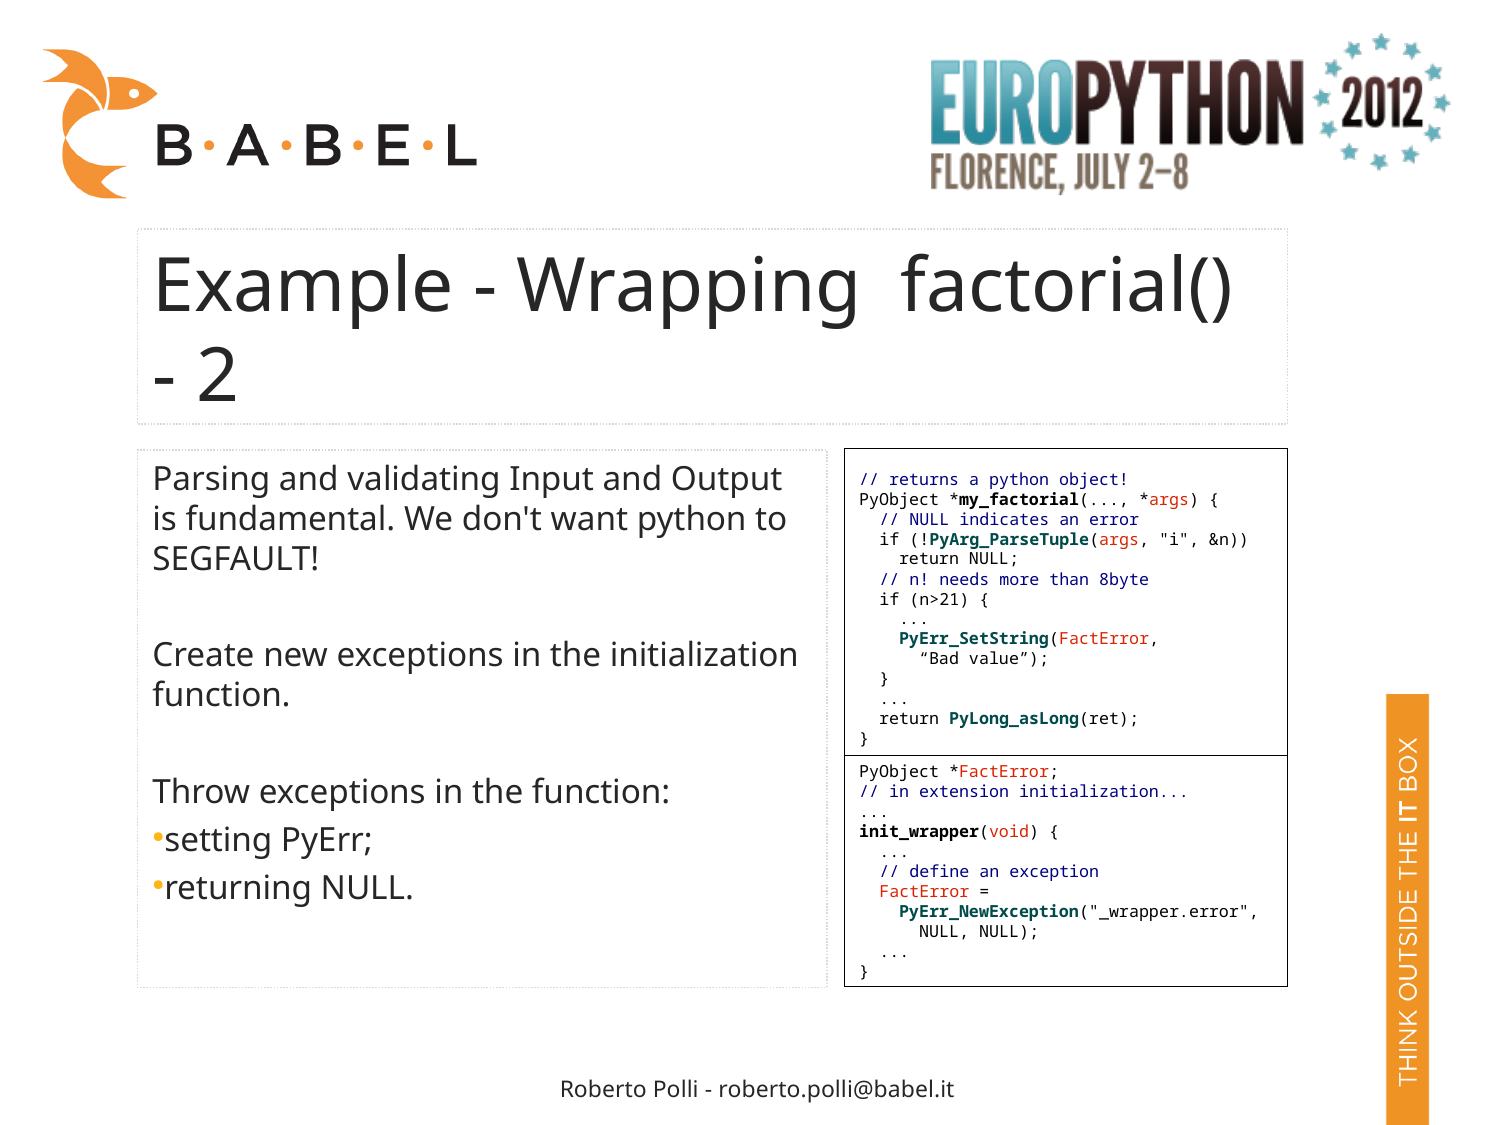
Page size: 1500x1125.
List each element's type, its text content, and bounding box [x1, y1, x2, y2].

picture [931, 29, 1463, 207]
text_box PyObject *FactError; // in extension initialization... ... init_wrapper(void) { ... // define an exception FactError = PyErr_NewException("_wrapper.error", NULL, NULL); ... } [844, 755, 1288, 987]
picture [37, 37, 515, 222]
title Example - Wrapping factorial() - 2 [137, 232, 1288, 421]
picture [1379, 687, 1434, 1125]
text_box // returns a python object! PyObject *my_factorial(..., *args) { // NULL indicates an error if (!PyArg_ParseTuple(args, "i", &n)) return NULL; // n! needs more than 8byte if (n>21) { ... PyErr_SetString(FactError, “Bad value”); } ... return PyLong_asLong(ret); } [844, 448, 1288, 755]
list Parsing and validating Input and Output is fundamental. We don't want python to SEGFAULT! Create new exceptions in the initialization function. Throw exceptions in the function: setting PyErr; returning NULL. [137, 450, 827, 988]
